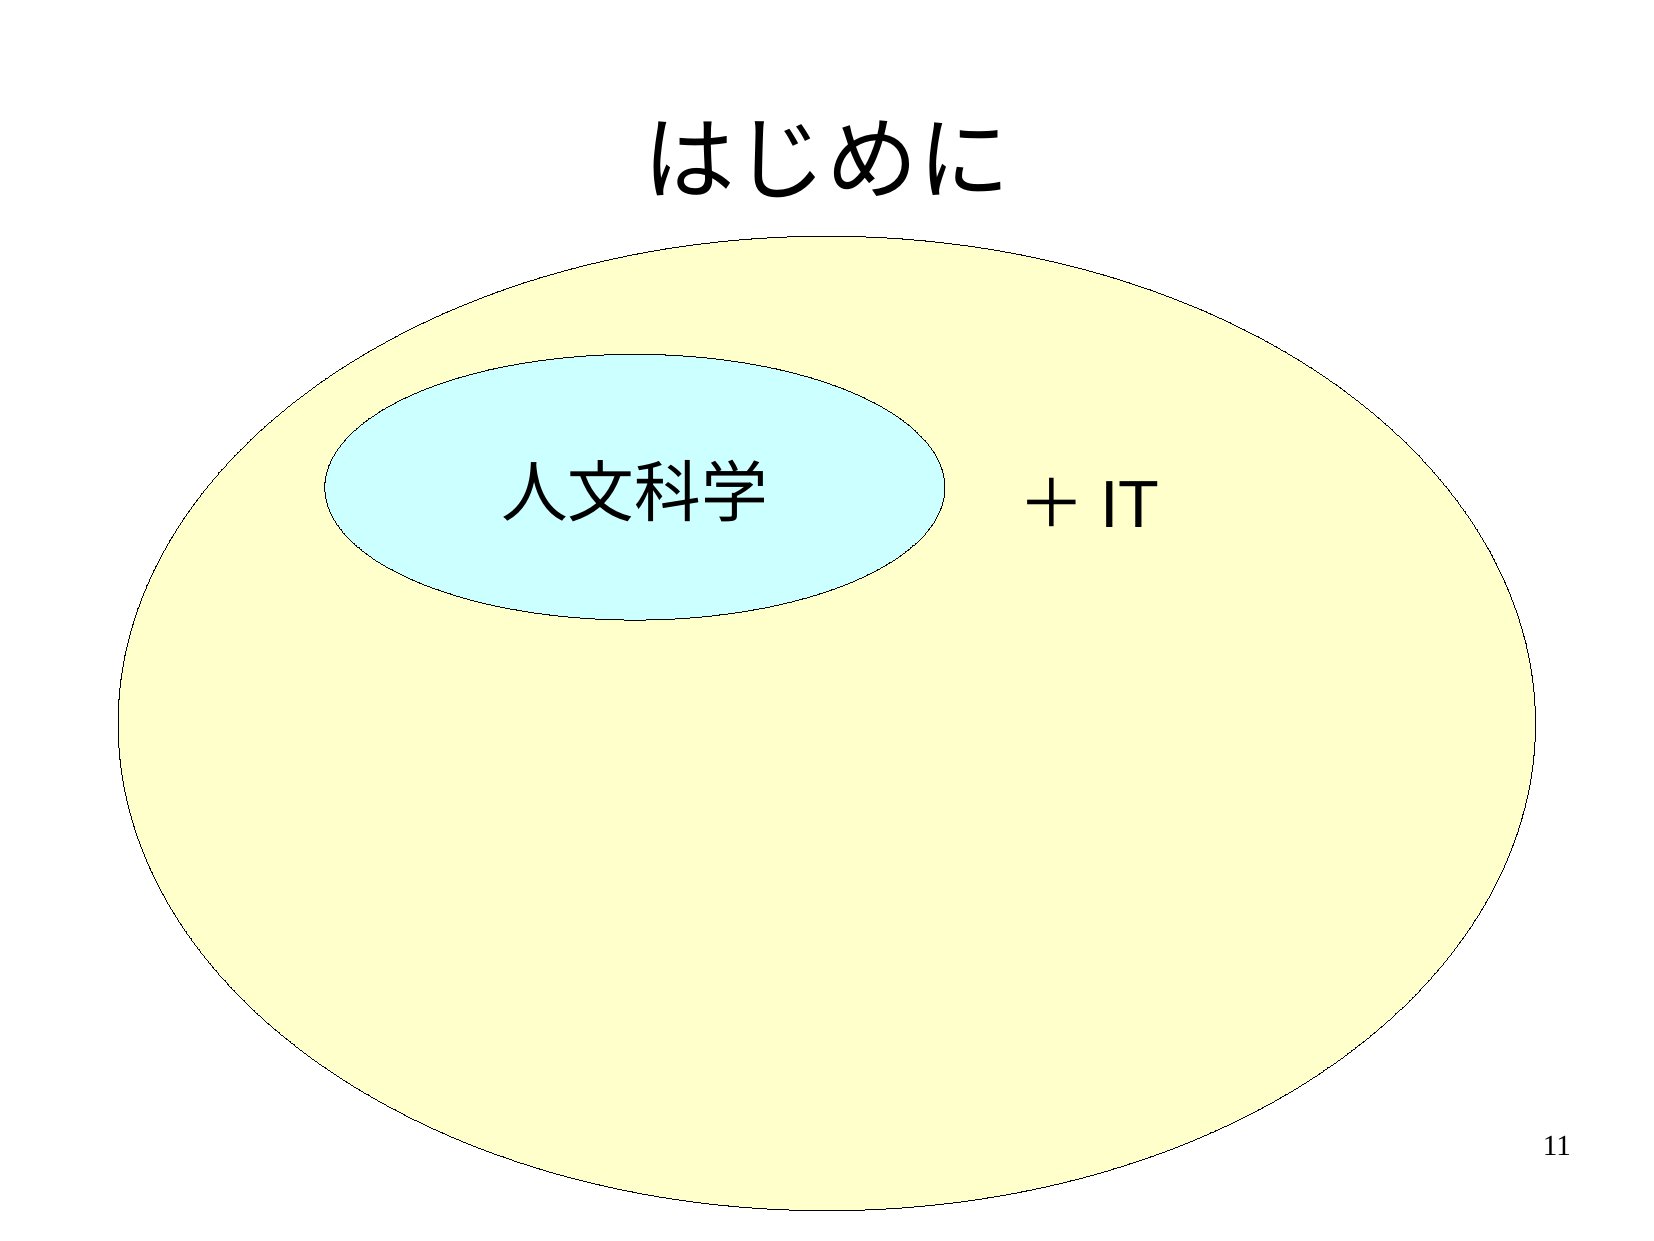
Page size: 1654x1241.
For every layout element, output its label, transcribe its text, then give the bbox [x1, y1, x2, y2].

title はじめに [82, 49, 1571, 257]
text_box 人文科学 [324, 354, 945, 621]
text_box ＋ IT [1003, 442, 1241, 533]
text_box [118, 236, 1536, 1211]
